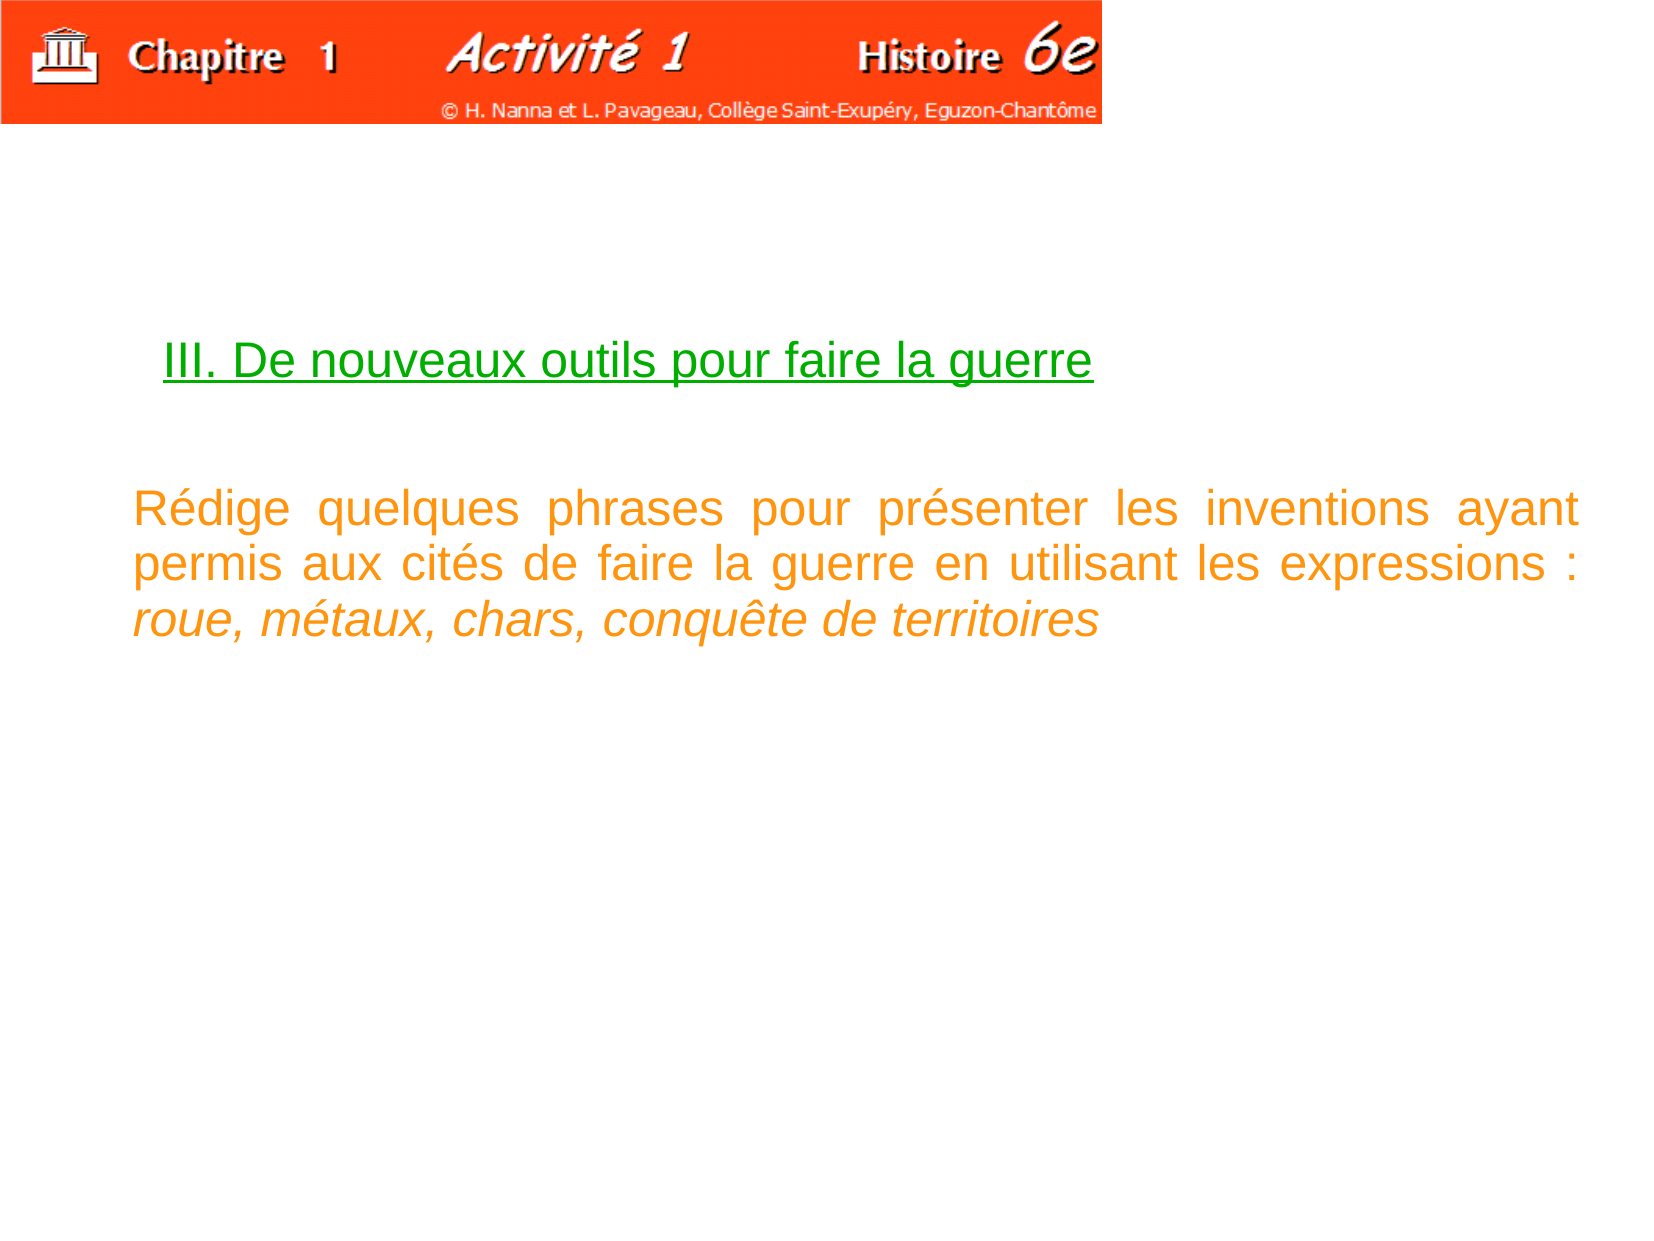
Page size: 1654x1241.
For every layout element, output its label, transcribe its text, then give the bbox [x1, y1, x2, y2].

text_box Rédige quelques phrases pour présenter les inventions ayant permis aux cités de faire la guerre en utilisant les expressions : roue, métaux, chars, conquête de territoires [118, 472, 1595, 655]
picture [0, 0, 1102, 124]
text_box III. De nouveaux outils pour faire la guerre [147, 324, 1109, 396]
